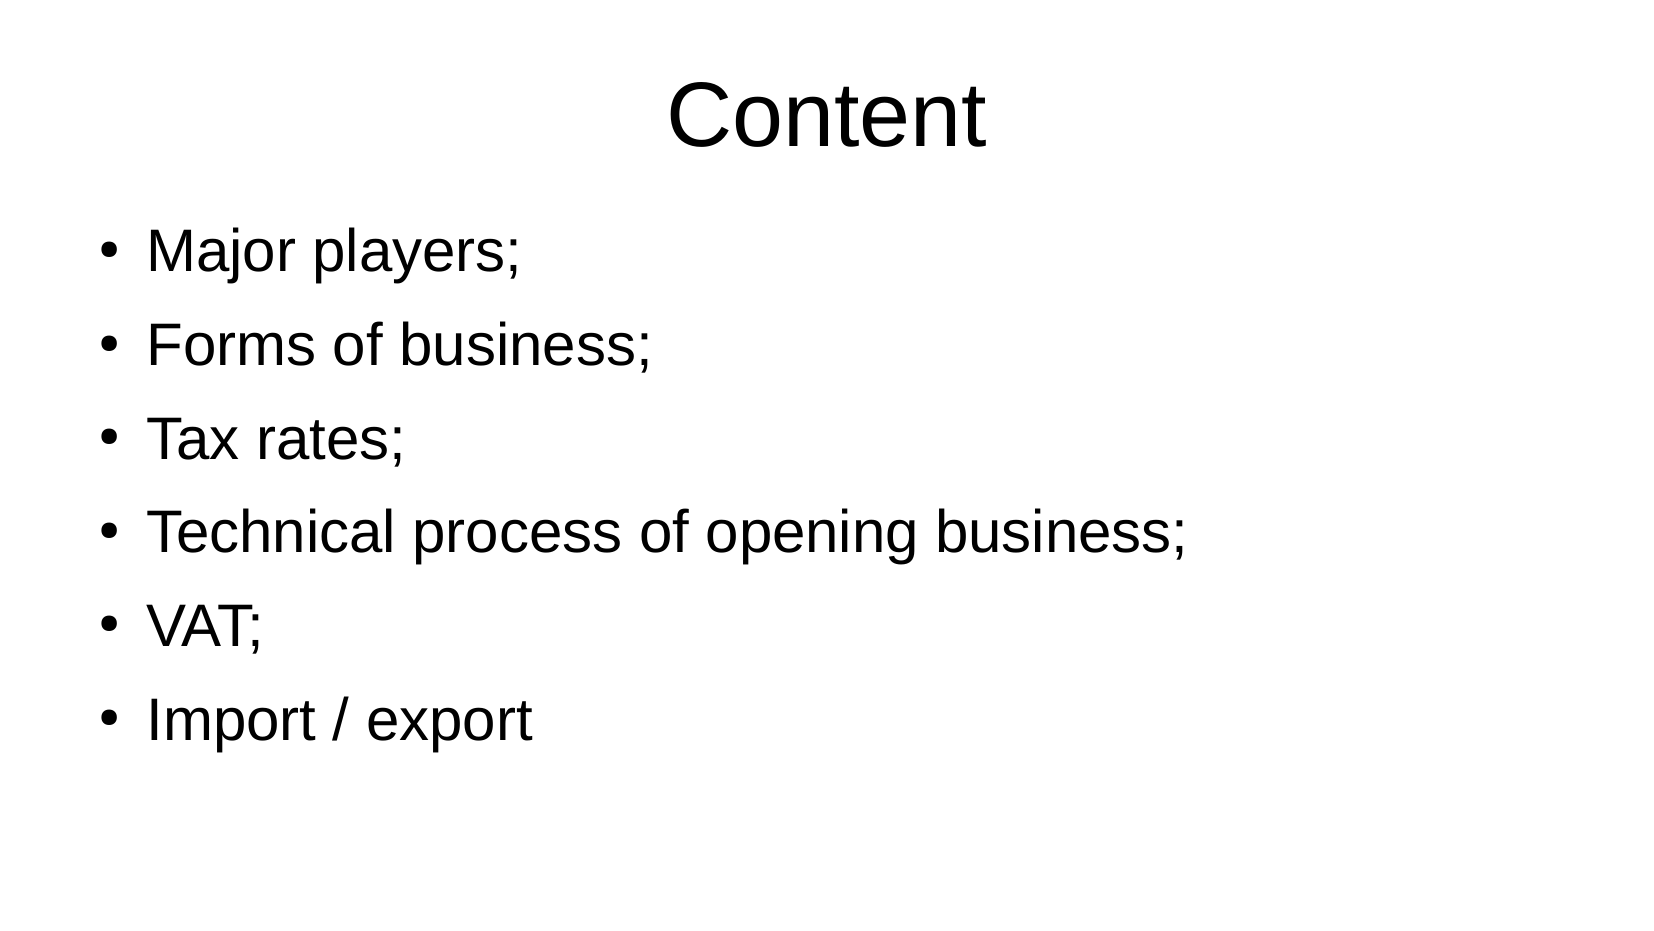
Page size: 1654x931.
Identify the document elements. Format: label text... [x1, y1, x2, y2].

title Content [82, 37, 1571, 193]
list Major players; Forms of business; Tax rates; Technical process of opening business; VAT; Import / export [82, 217, 1571, 758]
